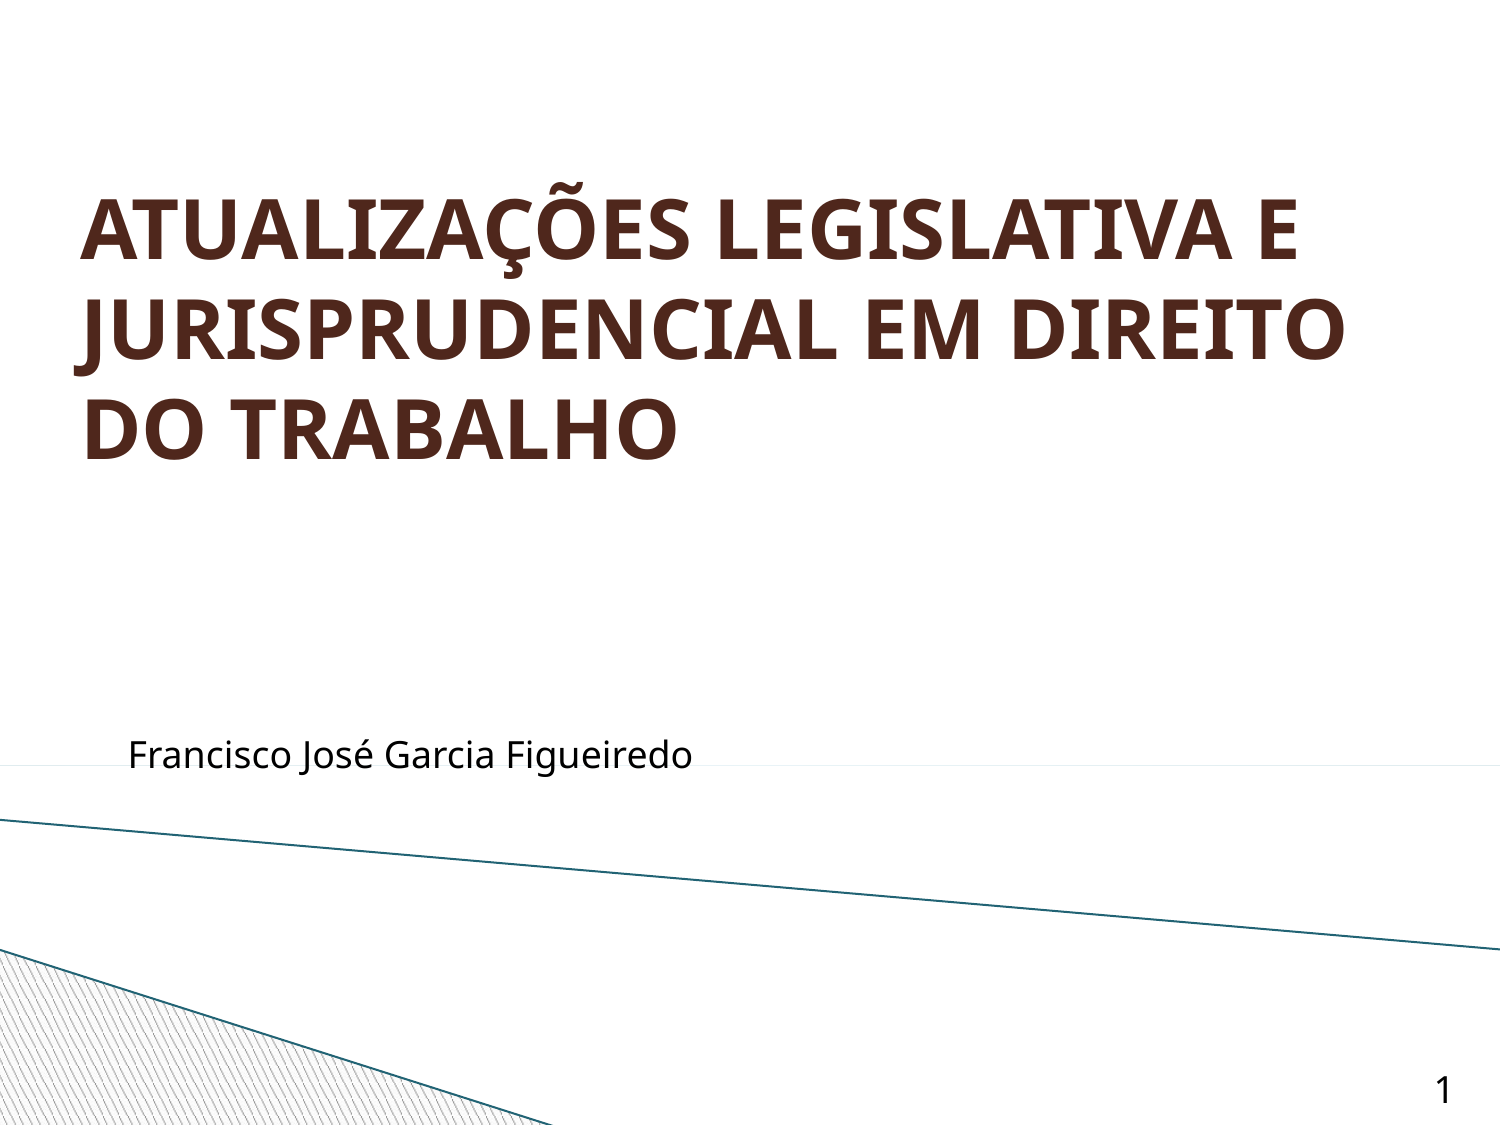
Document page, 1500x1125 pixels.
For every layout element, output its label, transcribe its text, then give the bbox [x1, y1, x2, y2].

title ATUALIZAÇÕES LEGISLATIVA E JURISPRUDENCIAL EM DIREITO DO TRABALHO [64, 160, 1388, 634]
slide_number <número> [1418, 1051, 1479, 1112]
text_box Francisco José Garcia Figueiredo [112, 715, 1388, 823]
picture [0, 952, 543, 1125]
